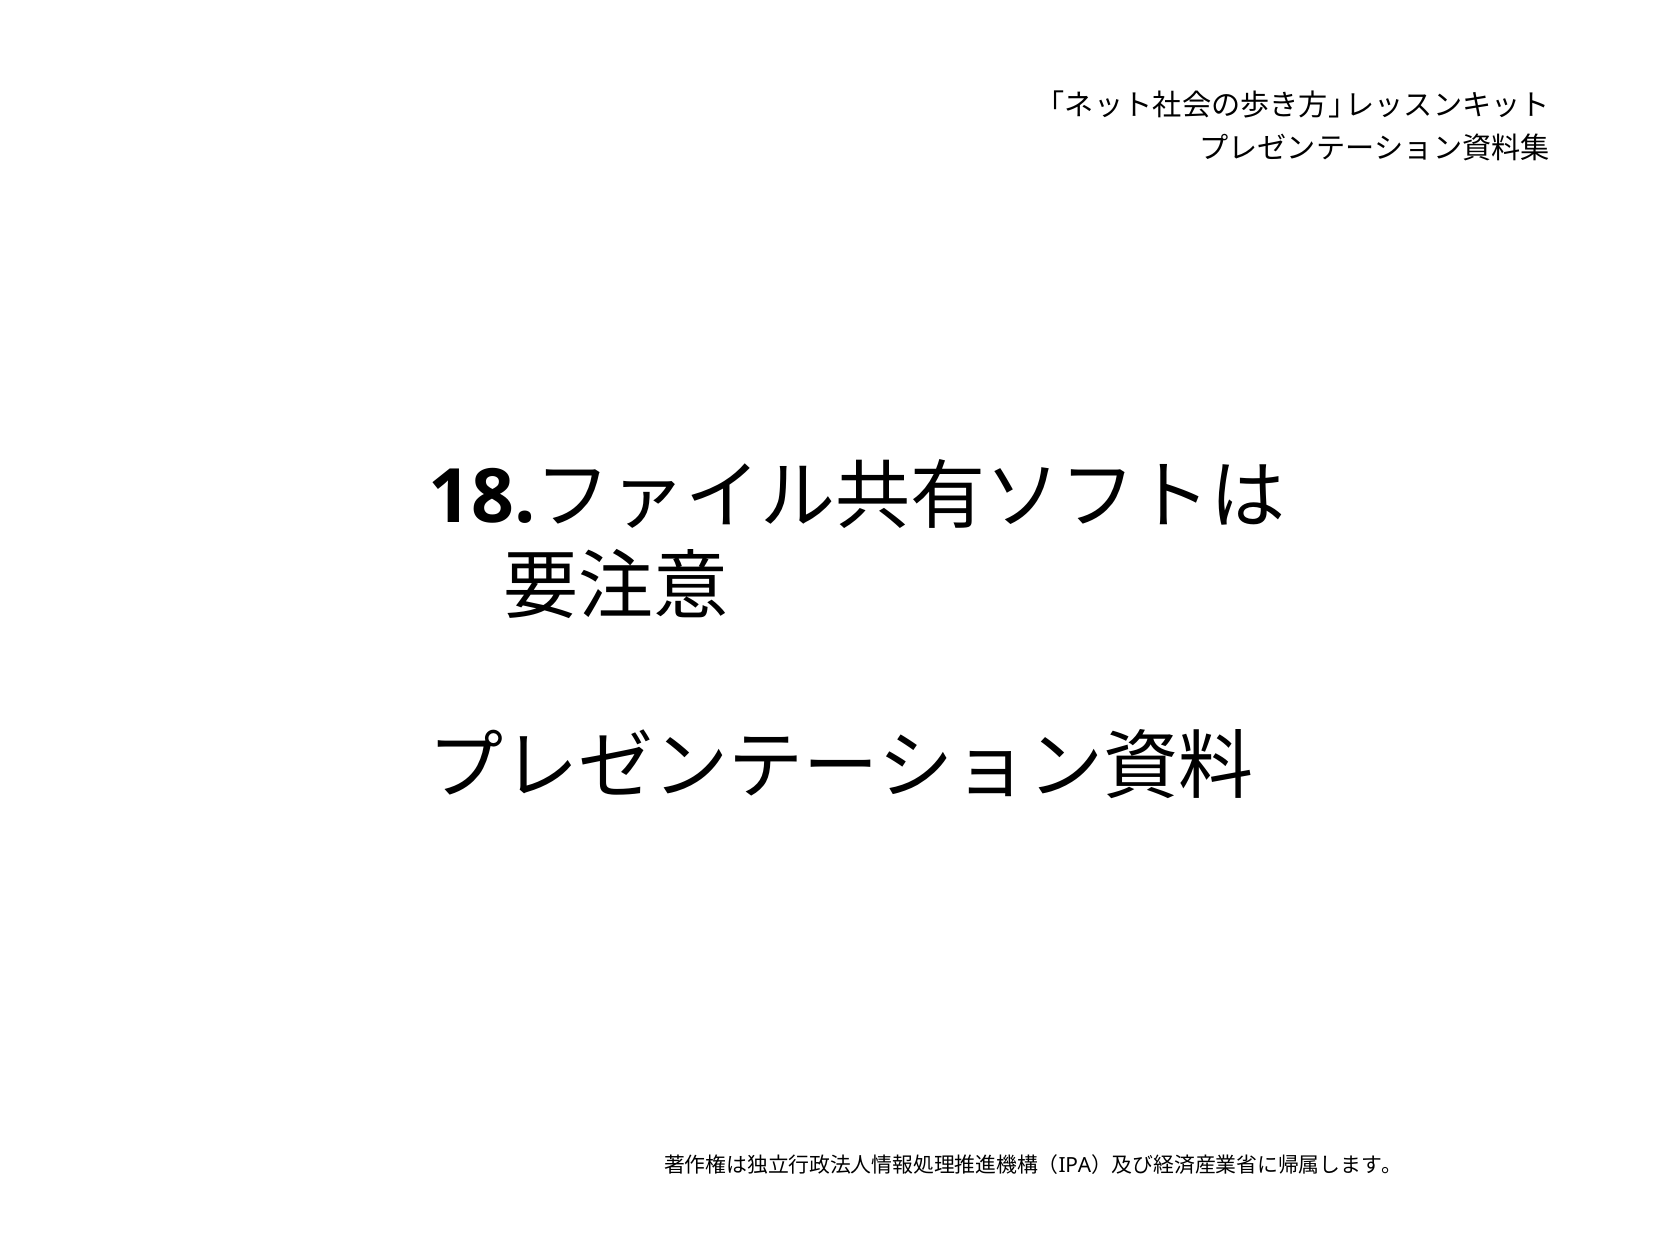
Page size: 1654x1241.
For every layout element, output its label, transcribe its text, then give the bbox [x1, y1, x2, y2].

text_box 18.ファイル共有ソフトは 要注意 プレゼンテーション資料 [413, 442, 1329, 819]
text_box 著作権は独立行政法人情報処理推進機構（IPA）及び経済産業省に帰属します。 [649, 1145, 1536, 1191]
text_box 「ネット社会の歩き方」レッスンキットプレゼンテーション資料集 [1003, 74, 1566, 175]
